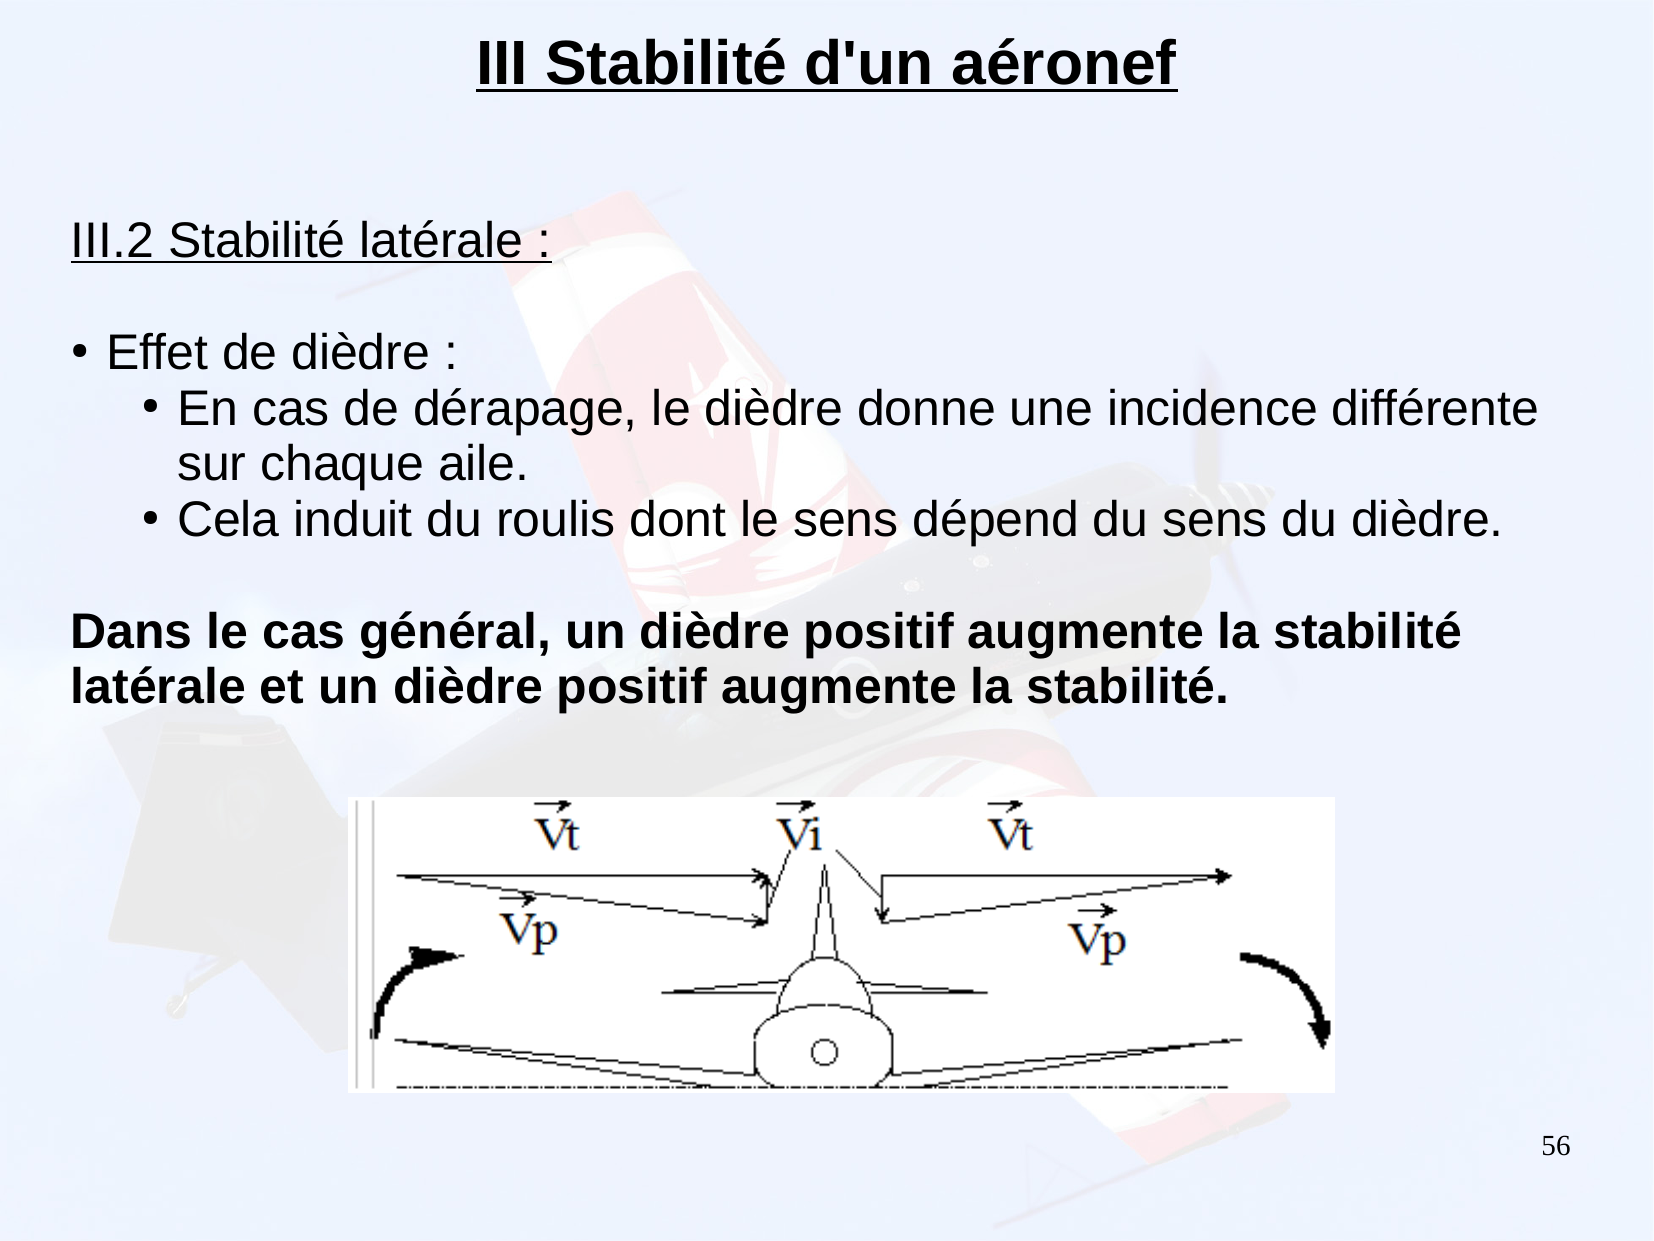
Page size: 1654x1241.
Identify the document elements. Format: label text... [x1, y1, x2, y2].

subtitle III.2 Stabilité latérale : Effet de dièdre : En cas de dérapage, le dièdre donne une incidence différente sur chaque aile. Cela induit du roulis dont le sens dépend du sens du dièdre. Dans le cas général, un dièdre positif augmente la stabilité latérale et un dièdre positif augmente la stabilité. [70, 212, 1559, 932]
picture [0, 0, 1654, 1241]
title III Stabilité d'un aéronef [82, 11, 1571, 115]
